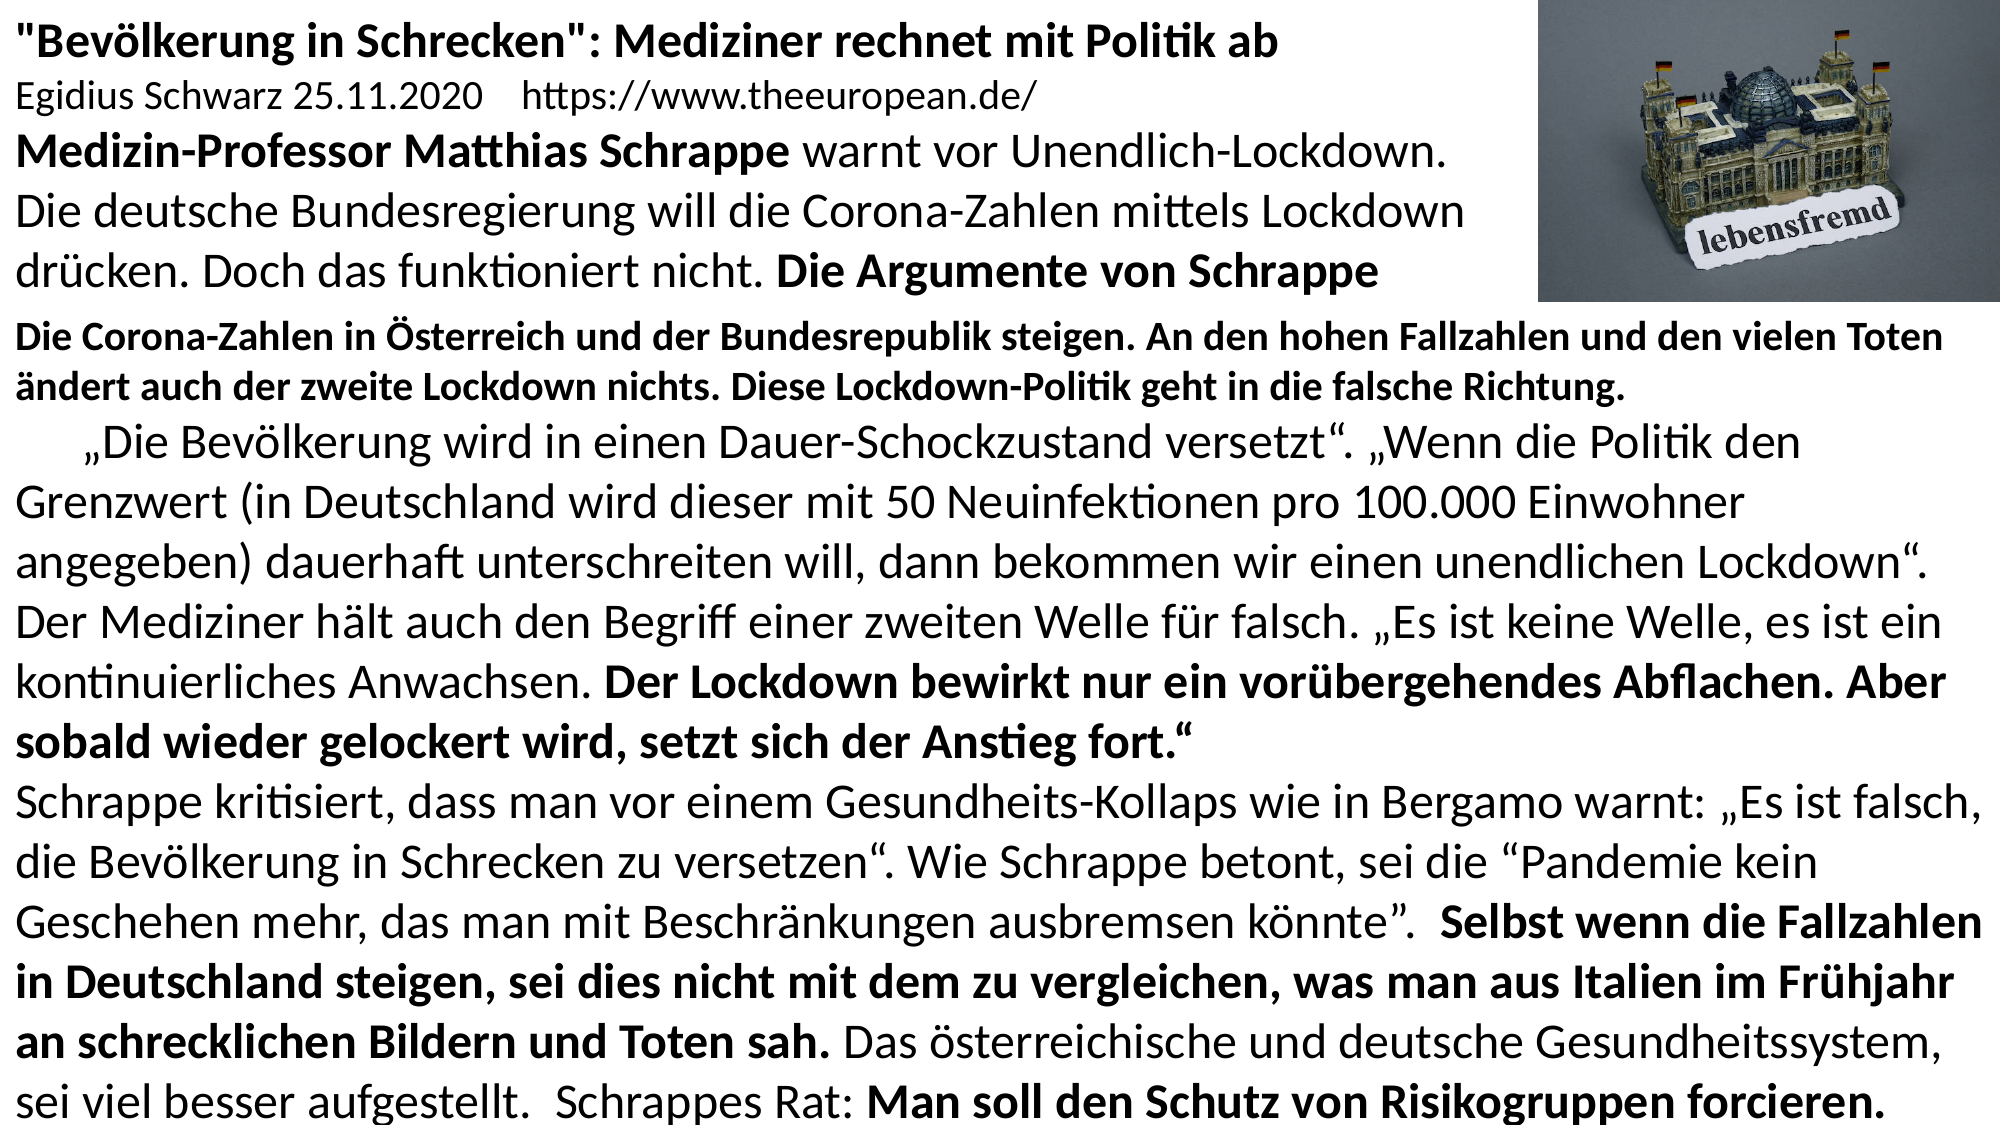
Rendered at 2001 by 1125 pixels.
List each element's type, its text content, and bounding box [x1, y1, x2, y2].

text_box "Bevölkerung in Schrecken": Mediziner rechnet mit Politik ab Egidius Schwarz 25.11.2020 https://www.theeuropean.de/ Medizin-Professor Matthias Schrappe warnt vor Unendlich-Lockdown. Die deutsche Bundesregierung will die Corona-Zahlen mittels Lockdown drücken. Doch das funktioniert nicht. Die Argumente von Schrappe [0, 0, 1627, 301]
picture [1627, 0, 2000, 301]
text_box Die Corona-Zahlen in Österreich und der Bundesrepublik steigen. An den hohen Fallzahlen und den vielen Toten ändert auch der zweite Lockdown nichts. Diese Lockdown-Politik geht in die falsche Richtung. „Die Bevölkerung wird in einen Dauer-Schockzustand versetzt“. „Wenn die Politik den Grenzwert (in Deutschland wird dieser mit 50 Neuinfektionen pro 100.000 Einwohner angegeben) dauerhaft unterschreiten will, dann bekommen wir einen unendlichen Lockdown“. Der Mediziner hält auch den Begriff einer zweiten Welle für falsch. „Es ist keine Welle, es ist ein kontinuierliches Anwachsen. Der Lockdown bewirkt nur ein vorübergehendes Abflachen. Aber sobald wieder gelockert wird, setzt sich der Anstieg fort.“ Schrappe kritisiert, dass man vor einem Gesundheits-Kollaps wie in Bergamo warnt: „Es ist falsch, die Bevölkerung in Schrecken zu versetzen“. Wie Schrappe betont, sei die “Pandemie kein Geschehen mehr, das man mit Beschränkungen ausbremsen könnte”. Selbst wenn die Fallzahlen in Deutschland steigen, sei dies nicht mit dem zu vergleichen, was man aus Italien im Frühjahr an schrecklichen Bildern und Toten sah. Das österreichische und deutsche Gesundheitssystem, sei viel besser aufgestellt. Schrappes Rat: Man soll den Schutz von Risikogruppen forcieren. [0, 301, 2000, 1125]
